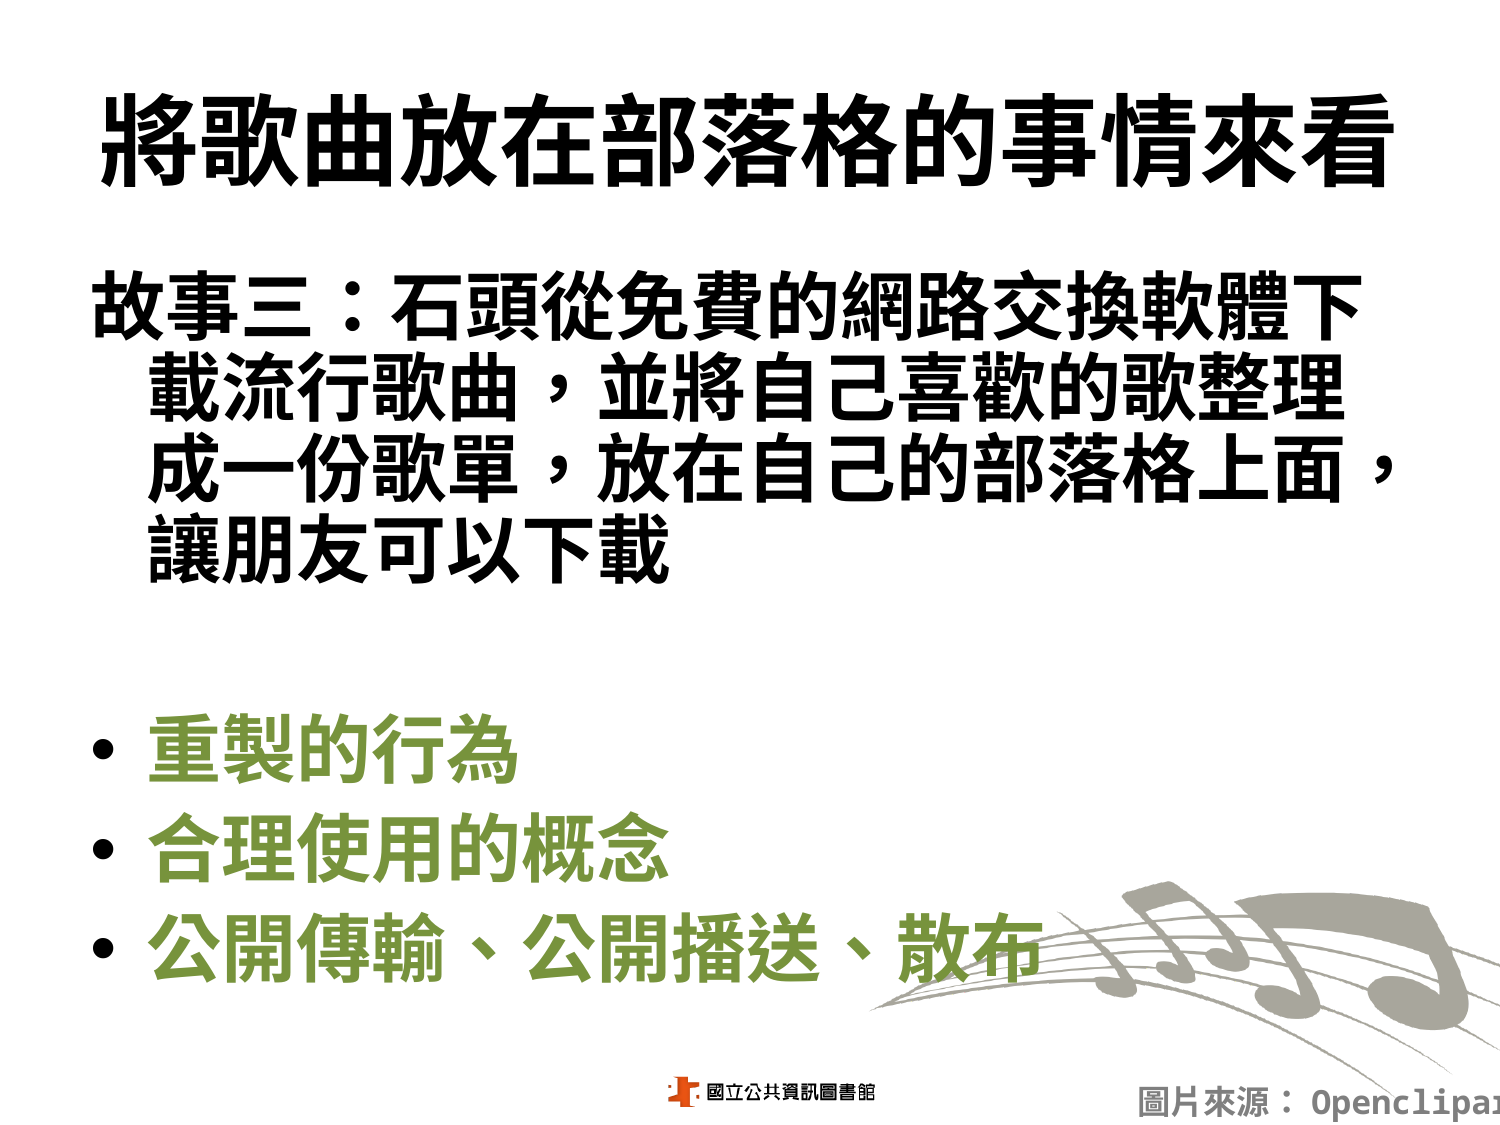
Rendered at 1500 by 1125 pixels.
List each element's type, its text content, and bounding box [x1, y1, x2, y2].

text_box 圖片來源：Openclipart [1122, 1073, 1500, 1125]
picture [868, 881, 1500, 1099]
title 將歌曲放在部落格的事情來看 [75, 45, 1426, 233]
list 故事三：石頭從免費的網路交換軟體下載流行歌曲，並將自己喜歡的歌整理成一份歌單，放在自己的部落格上面，讓朋友可以下載 重製的行為 合理使用的概念 公開傳輸、公開播送、散布 [75, 262, 1426, 1005]
